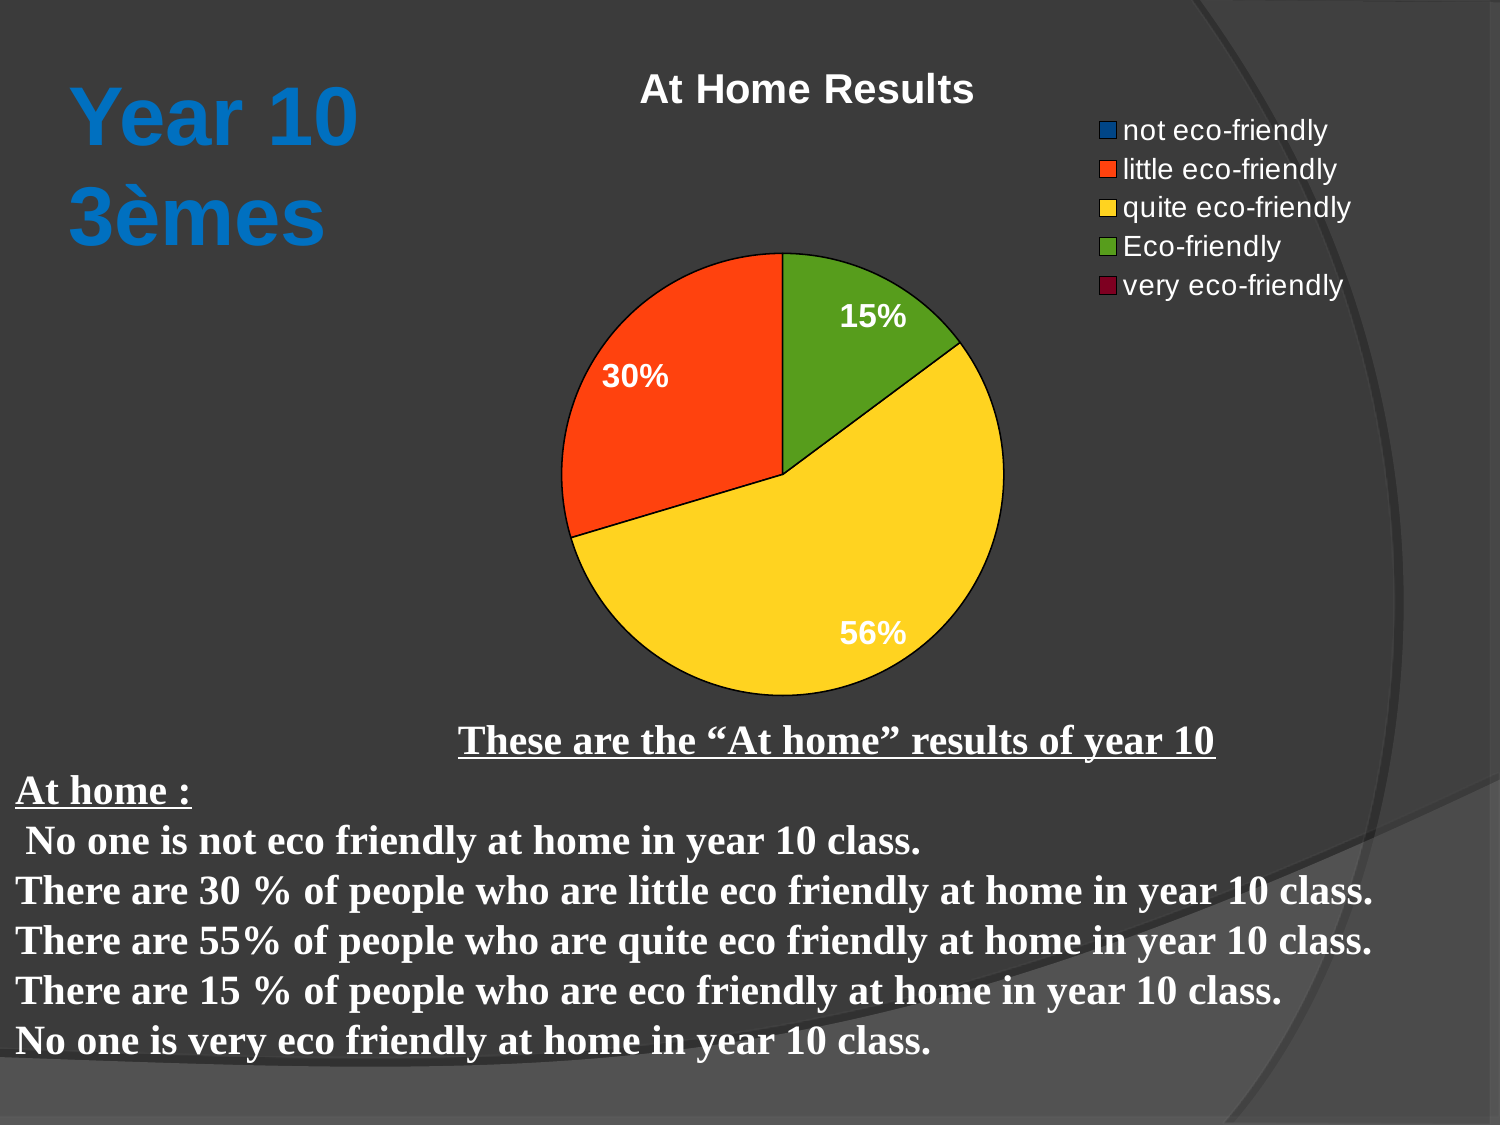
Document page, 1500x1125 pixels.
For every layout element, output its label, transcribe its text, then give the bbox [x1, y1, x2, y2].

text_box Year 10 3èmes [53, 55, 230, 270]
text_box These are the “At home” results of year 10 At home : No one is not eco friendly at home in year 10 class. There are 30 % of people who are little eco friendly at home in year 10 class. There are 55% of people who are quite eco friendly at home in year 10 class. There are 15 % of people who are eco friendly at home in year 10 class. No one is very eco friendly at home in year 10 class. [0, 655, 1447, 1071]
chart [230, 0, 1500, 758]
